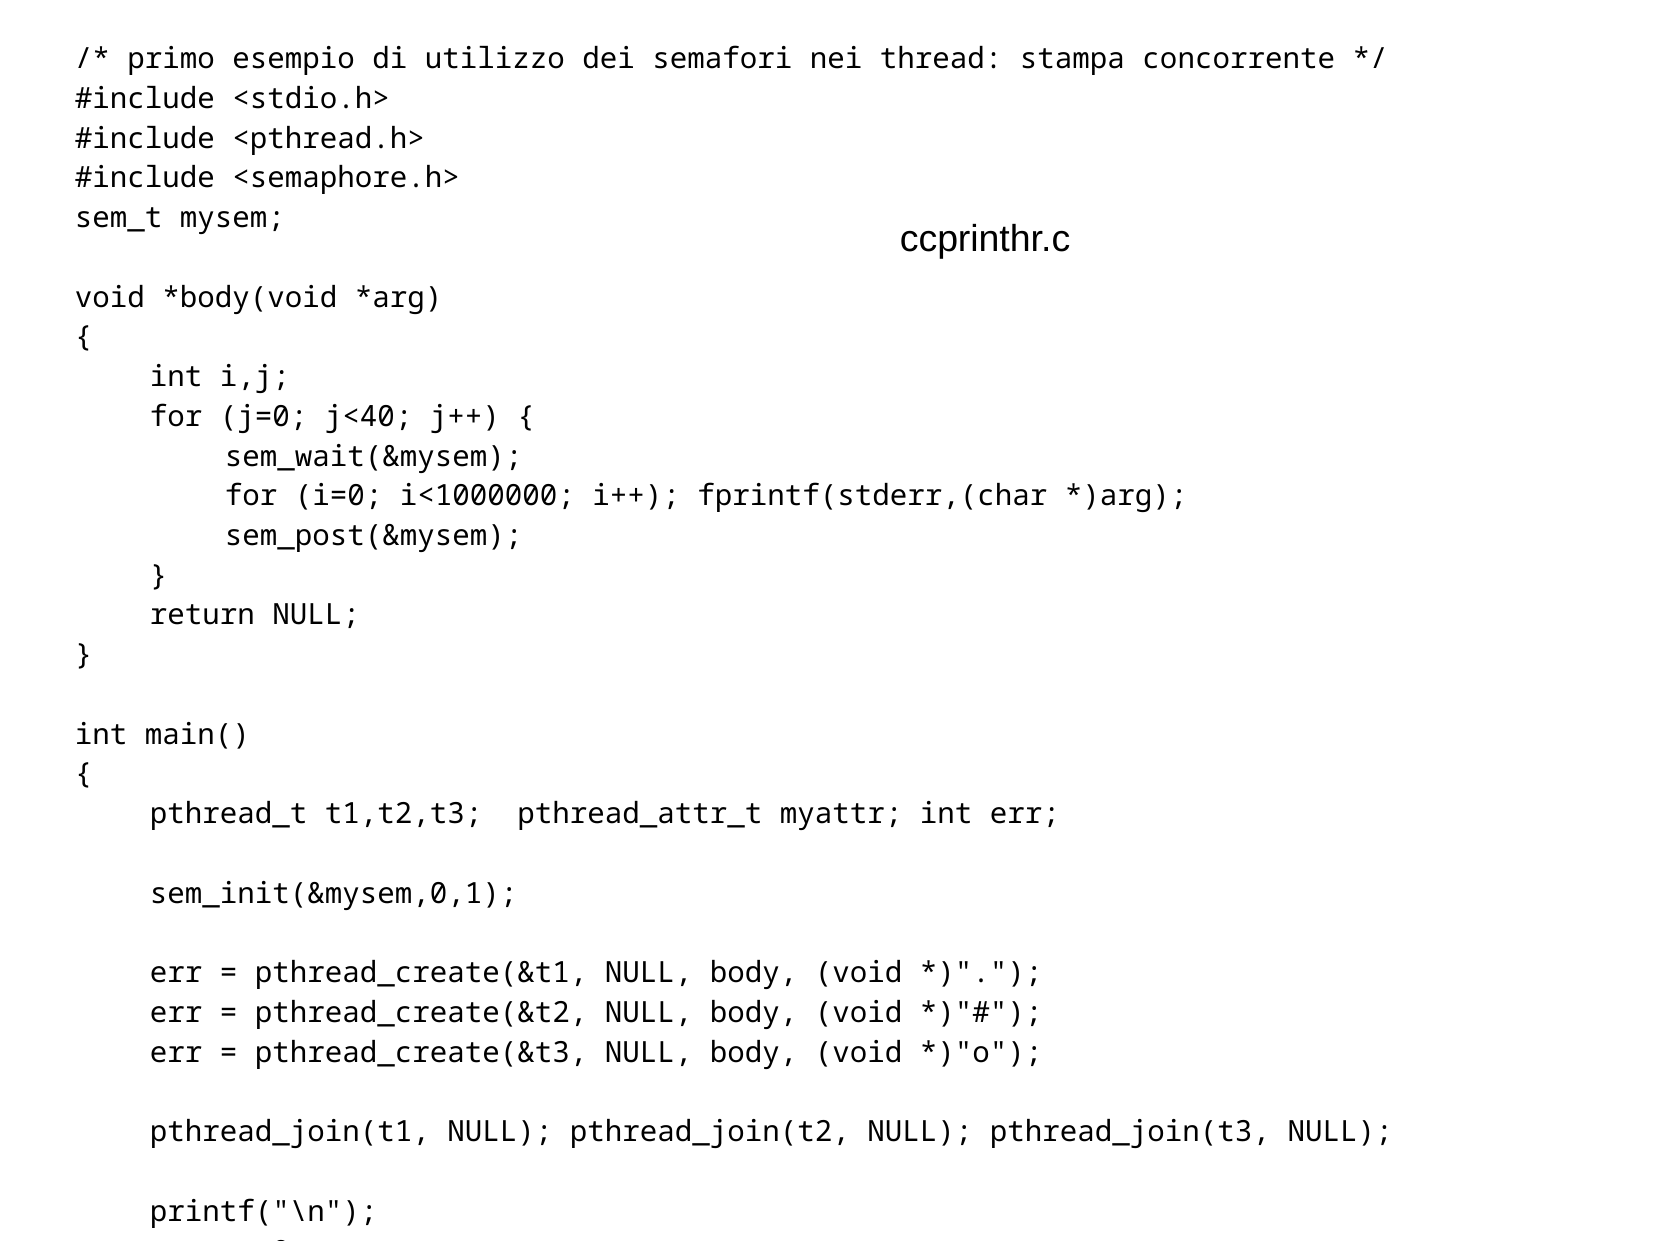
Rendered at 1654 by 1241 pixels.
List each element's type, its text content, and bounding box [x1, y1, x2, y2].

text_box /* primo esempio di utilizzo dei semafori nei thread: stampa concorrente */ #include <stdio.h> #include <pthread.h> #include <semaphore.h> sem_t mysem; void *body(void *arg) { int i,j; for (j=0; j<40; j++) { sem_wait(&mysem); for (i=0; i<1000000; i++); fprintf(stderr,(char *)arg); sem_post(&mysem); } return NULL; } int main() { pthread_t t1,t2,t3; pthread_attr_t myattr; int err; sem_init(&mysem,0,1); err = pthread_create(&t1, NULL, body, (void *)"."); err = pthread_create(&t2, NULL, body, (void *)"#"); err = pthread_create(&t3, NULL, body, (void *)"o"); pthread_join(t1, NULL); pthread_join(t2, NULL); pthread_join(t3, NULL); printf("\n"); return 0; } [60, 30, 1621, 1241]
text_box ccprinthr.c [885, 210, 1216, 267]
